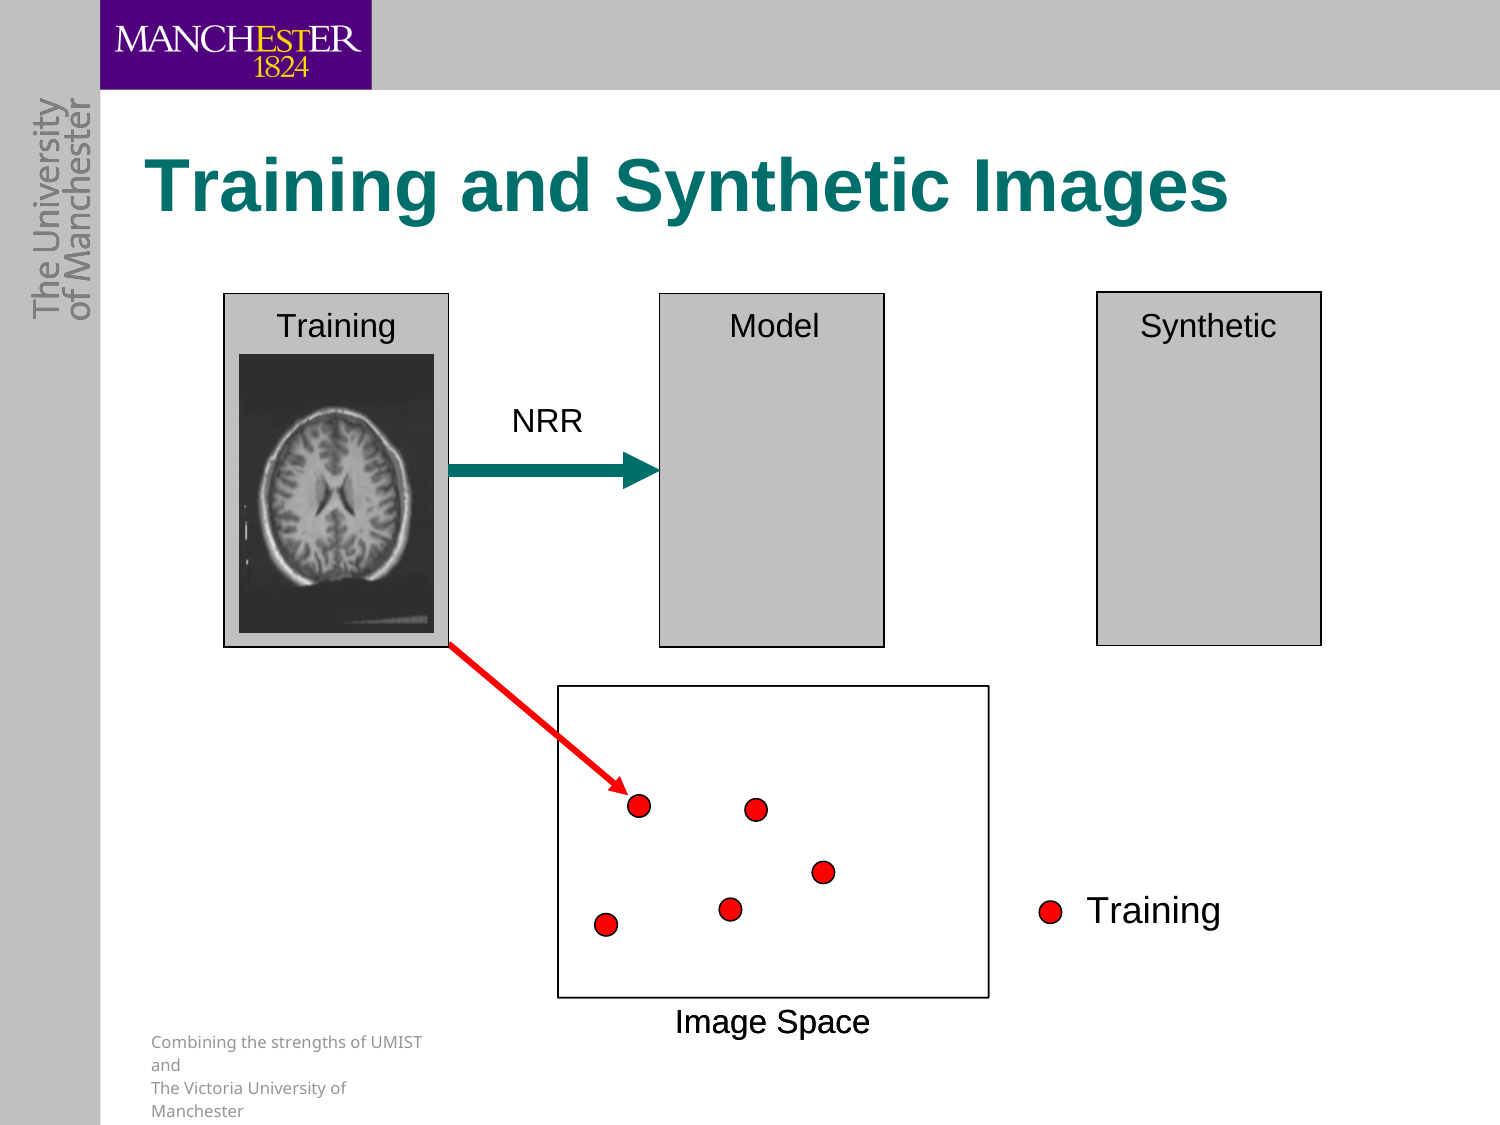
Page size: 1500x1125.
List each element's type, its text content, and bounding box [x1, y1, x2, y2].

text_box NRR [496, 395, 599, 448]
text_box [719, 898, 742, 921]
text_box [224, 293, 449, 647]
text_box [1039, 901, 1062, 924]
text_box [594, 913, 618, 937]
text_box [1096, 291, 1322, 646]
text_box Synthetic [1125, 299, 1293, 353]
title Training and Synthetic Images [129, 120, 1406, 251]
text_box [812, 861, 835, 884]
text_box Training [1071, 884, 1238, 940]
text_box [659, 293, 884, 647]
text_box Image Space [660, 995, 887, 1049]
text_box Model [714, 299, 835, 353]
text_box Training [261, 299, 412, 353]
picture [239, 354, 434, 633]
text_box [744, 798, 768, 822]
picture [0, 0, 372, 320]
text_box [627, 794, 651, 818]
